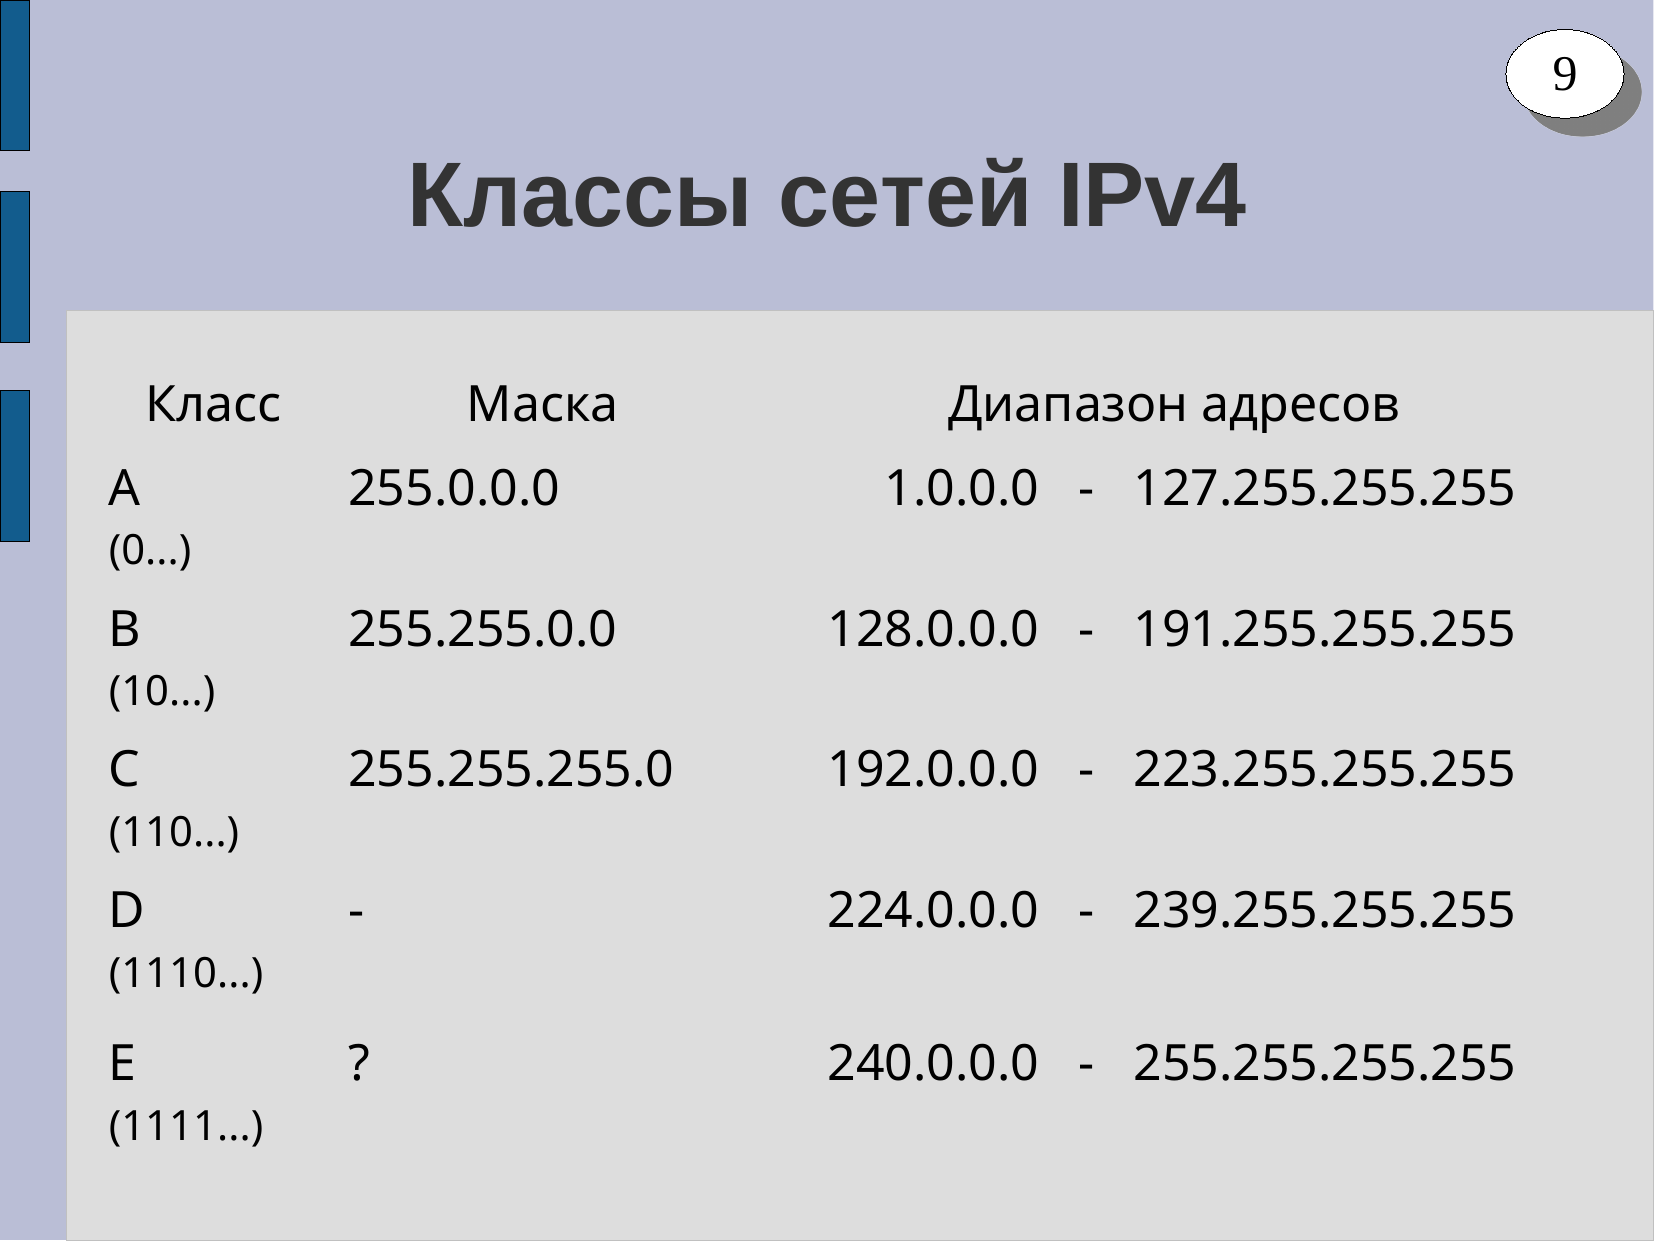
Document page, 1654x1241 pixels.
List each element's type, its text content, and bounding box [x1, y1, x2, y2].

table_cell 128.0.0.0 [751, 585, 1054, 726]
table_cell - [334, 866, 751, 1020]
table_cell - [1054, 866, 1119, 1020]
table_header Класс [94, 361, 334, 444]
table_header Маска [334, 361, 751, 444]
table_header Диапазон адресов [751, 361, 1597, 444]
table_cell 255.255.0.0 [334, 585, 751, 726]
table_cell 127.255.255.255 [1119, 444, 1597, 585]
table_cell - [1054, 1020, 1119, 1173]
table_cell 239.255.255.255 [1119, 866, 1597, 1020]
table_cell 1.0.0.0 [751, 444, 1054, 585]
table_cell - [1054, 726, 1119, 866]
table_cell - [1054, 444, 1119, 585]
table_cell 223.255.255.255 [1119, 726, 1597, 866]
table_cell 192.0.0.0 [751, 726, 1054, 866]
table_cell 255.255.255.0 [334, 726, 751, 866]
title Классы сетей IPv4 [121, 91, 1534, 299]
text_box 9 [1505, 29, 1625, 119]
table_cell 224.0.0.0 [751, 866, 1054, 1020]
table_cell 255.0.0.0 [334, 444, 751, 585]
table_cell E (1111...) [94, 1020, 334, 1173]
table_cell D (1110...) [94, 866, 334, 1020]
table_cell A (0...) [94, 444, 334, 585]
table_cell 255.255.255.255 [1119, 1020, 1597, 1173]
table_cell 240.0.0.0 [751, 1020, 1054, 1173]
table_cell ? [334, 1020, 751, 1173]
table_cell C (110...) [94, 726, 334, 866]
table_cell 191.255.255.255 [1119, 585, 1597, 726]
table_cell B (10...) [94, 585, 334, 726]
table_cell - [1054, 585, 1119, 726]
